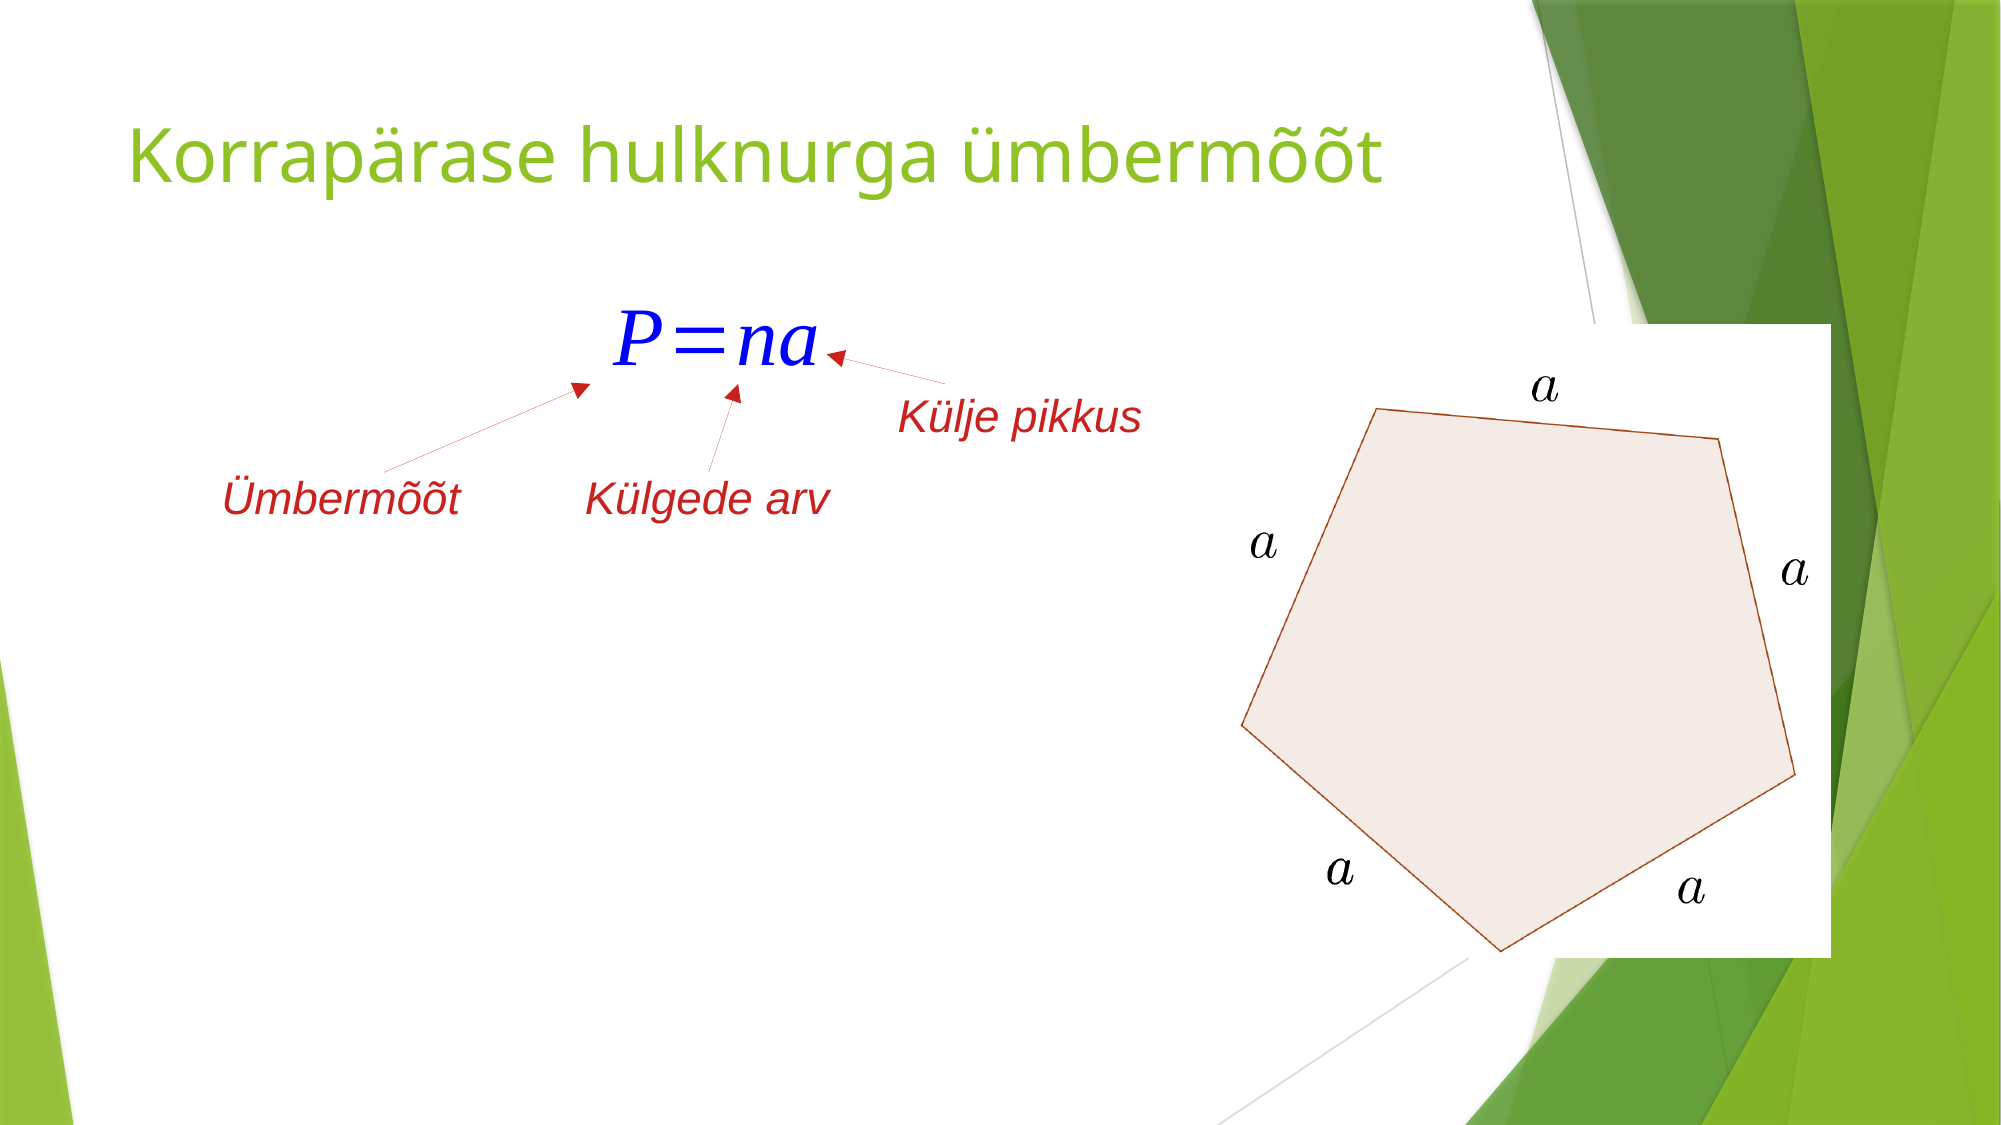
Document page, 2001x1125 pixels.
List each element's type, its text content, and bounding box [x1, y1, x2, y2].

title Korrapärase hulknurga ümbermõõt [111, 99, 1522, 317]
text_box Külgede arv [569, 465, 845, 532]
text_box Külje pikkus [882, 383, 1158, 450]
chart [602, 291, 827, 384]
picture [1219, 324, 1831, 958]
text_box Ümbermõõt [206, 465, 476, 532]
